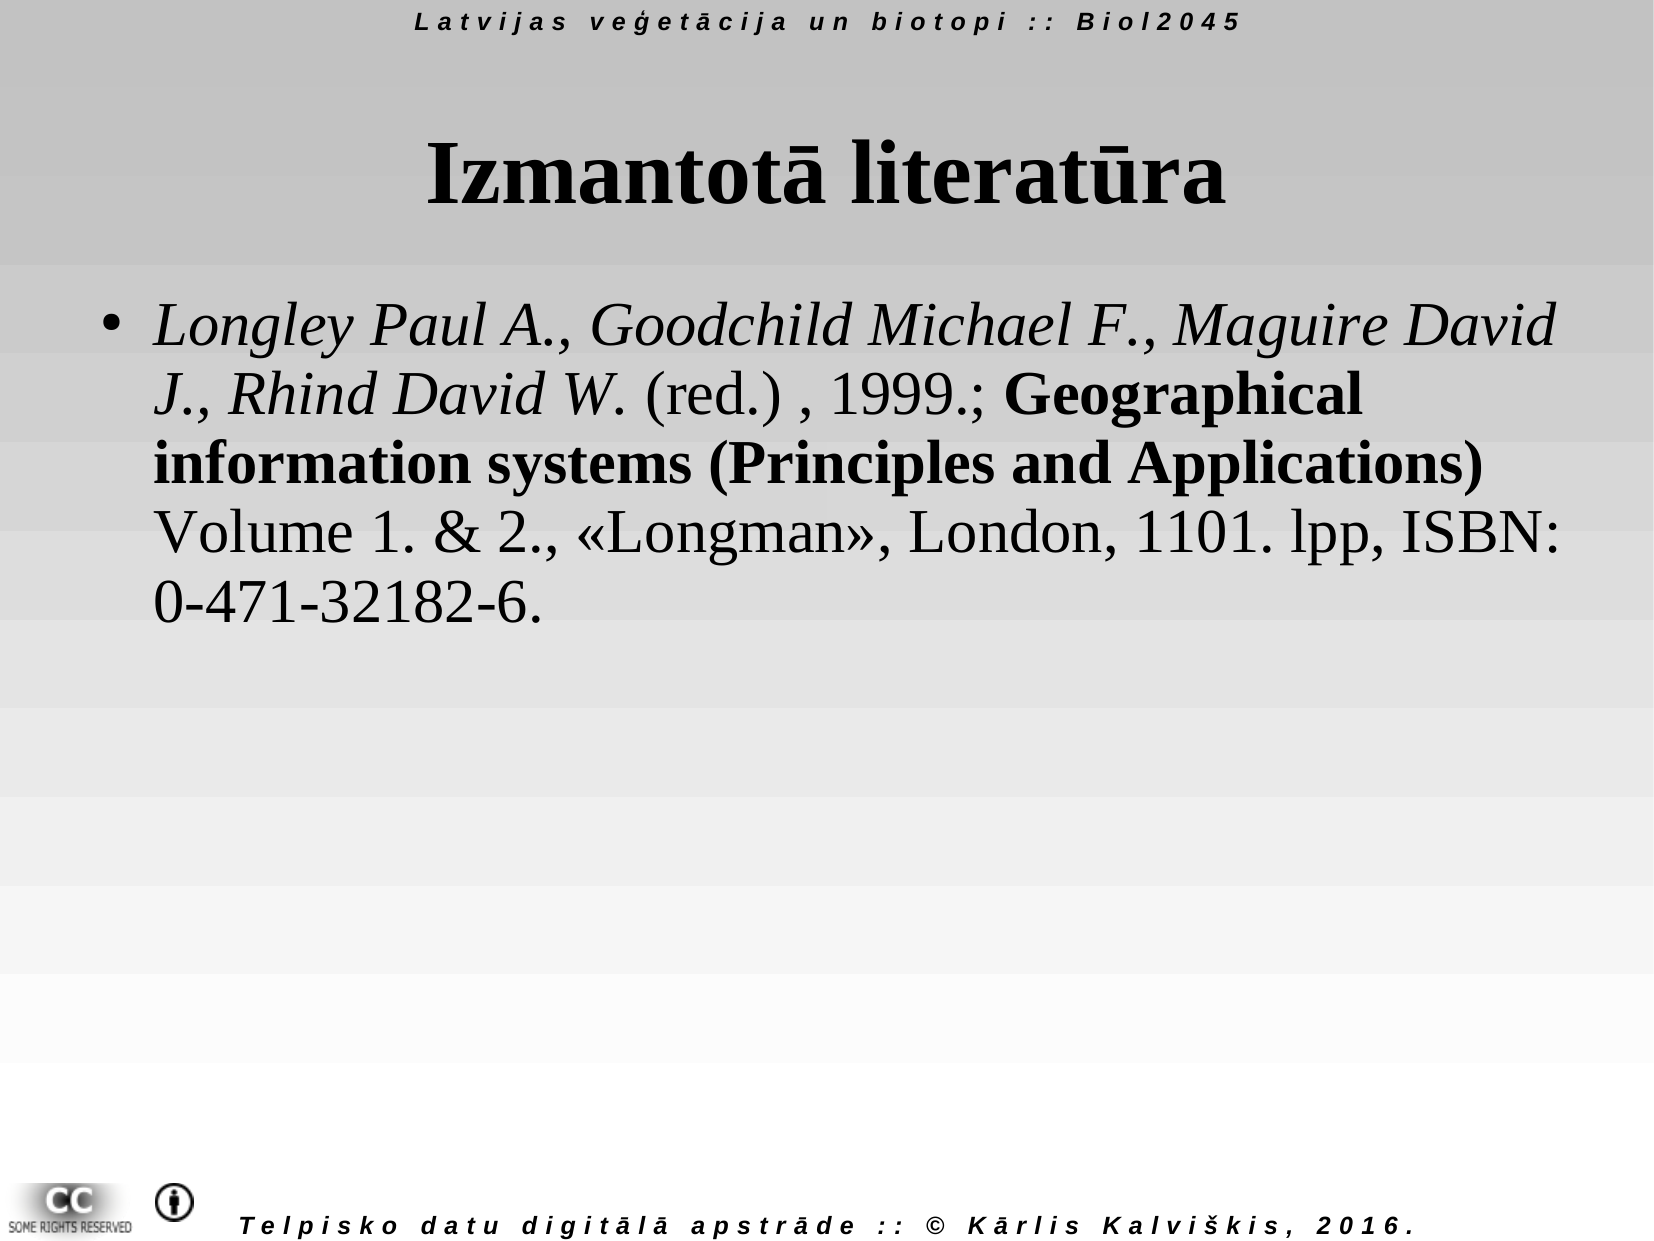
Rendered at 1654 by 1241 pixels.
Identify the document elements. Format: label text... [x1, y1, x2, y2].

picture [0, 0, 1654, 1241]
list Longley Paul A., Goodchild Michael F., Maguire David J., Rhind David W. (red.) , 1999.; Geographical information systems (Principles and Applications) Volume 1. & 2., «Longman», London, 1101. lpp, ISBN: 0-471-32182-6. [82, 289, 1571, 1113]
title Izmantotā literatūra [29, 49, 1625, 296]
